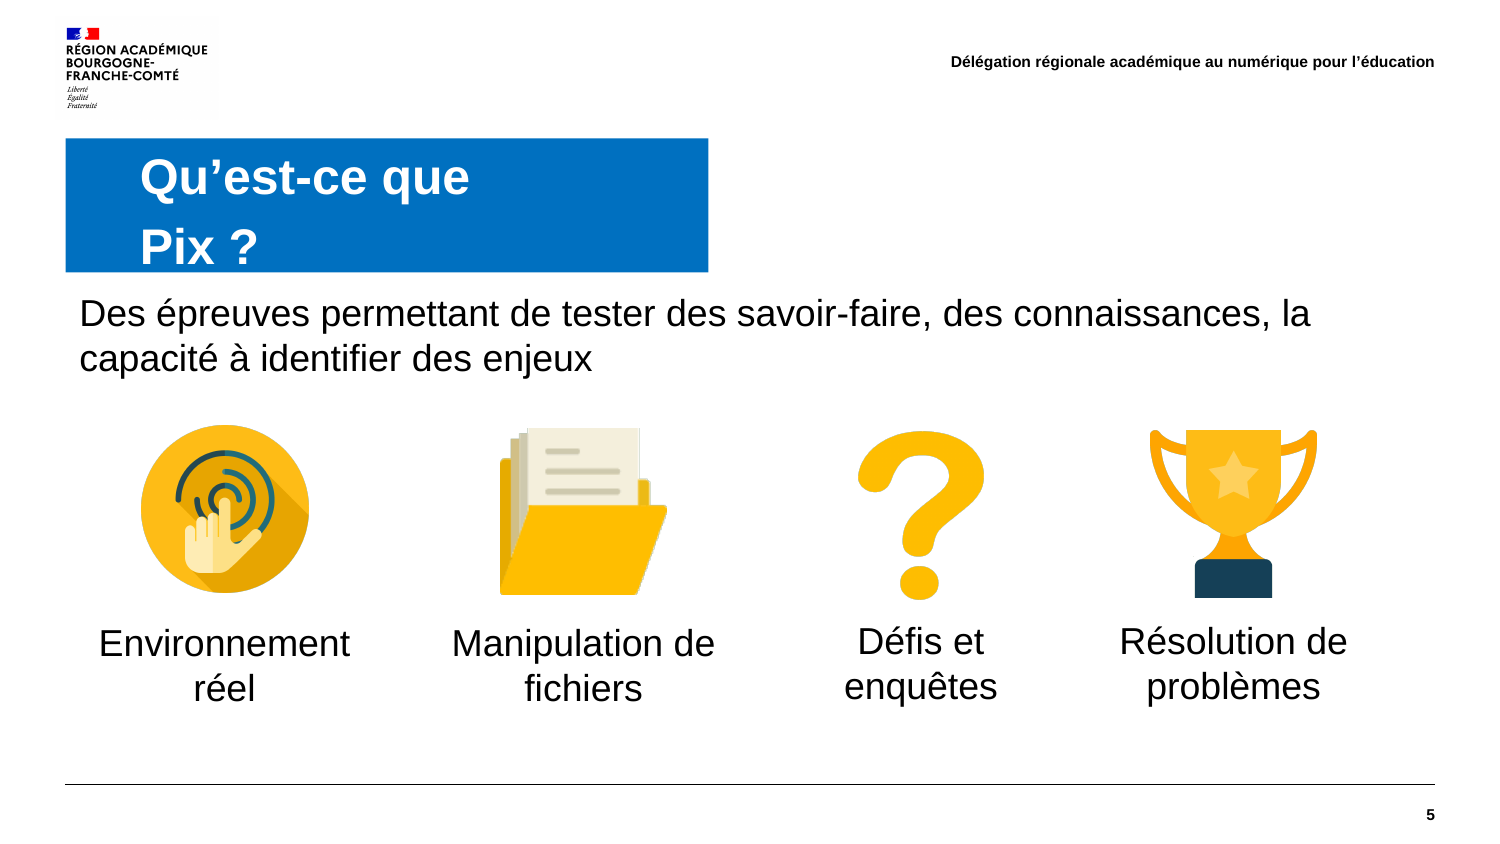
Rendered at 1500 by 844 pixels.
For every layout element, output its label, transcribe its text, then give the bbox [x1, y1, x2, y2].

slide_number <numéro> [1213, 784, 1436, 844]
picture [141, 425, 309, 593]
text_box Environnement réel [50, 611, 399, 716]
text_box Manipulation de fichiers [414, 611, 753, 716]
picture [858, 431, 984, 600]
list Qu’est-ce que Pix ? [65, 138, 709, 273]
text_box Défis et enquêtes [779, 610, 1063, 715]
picture [1150, 430, 1317, 598]
picture [500, 428, 667, 595]
picture [55, 16, 219, 120]
footer Délégation régionale académique au numérique pour l’éducation [470, 32, 1436, 92]
text_box Résolution de problèmes [1063, 610, 1408, 715]
text_box Des épreuves permettant de tester des savoir-faire, des connaissances, la capacité à identifier des enjeux [64, 281, 1435, 387]
